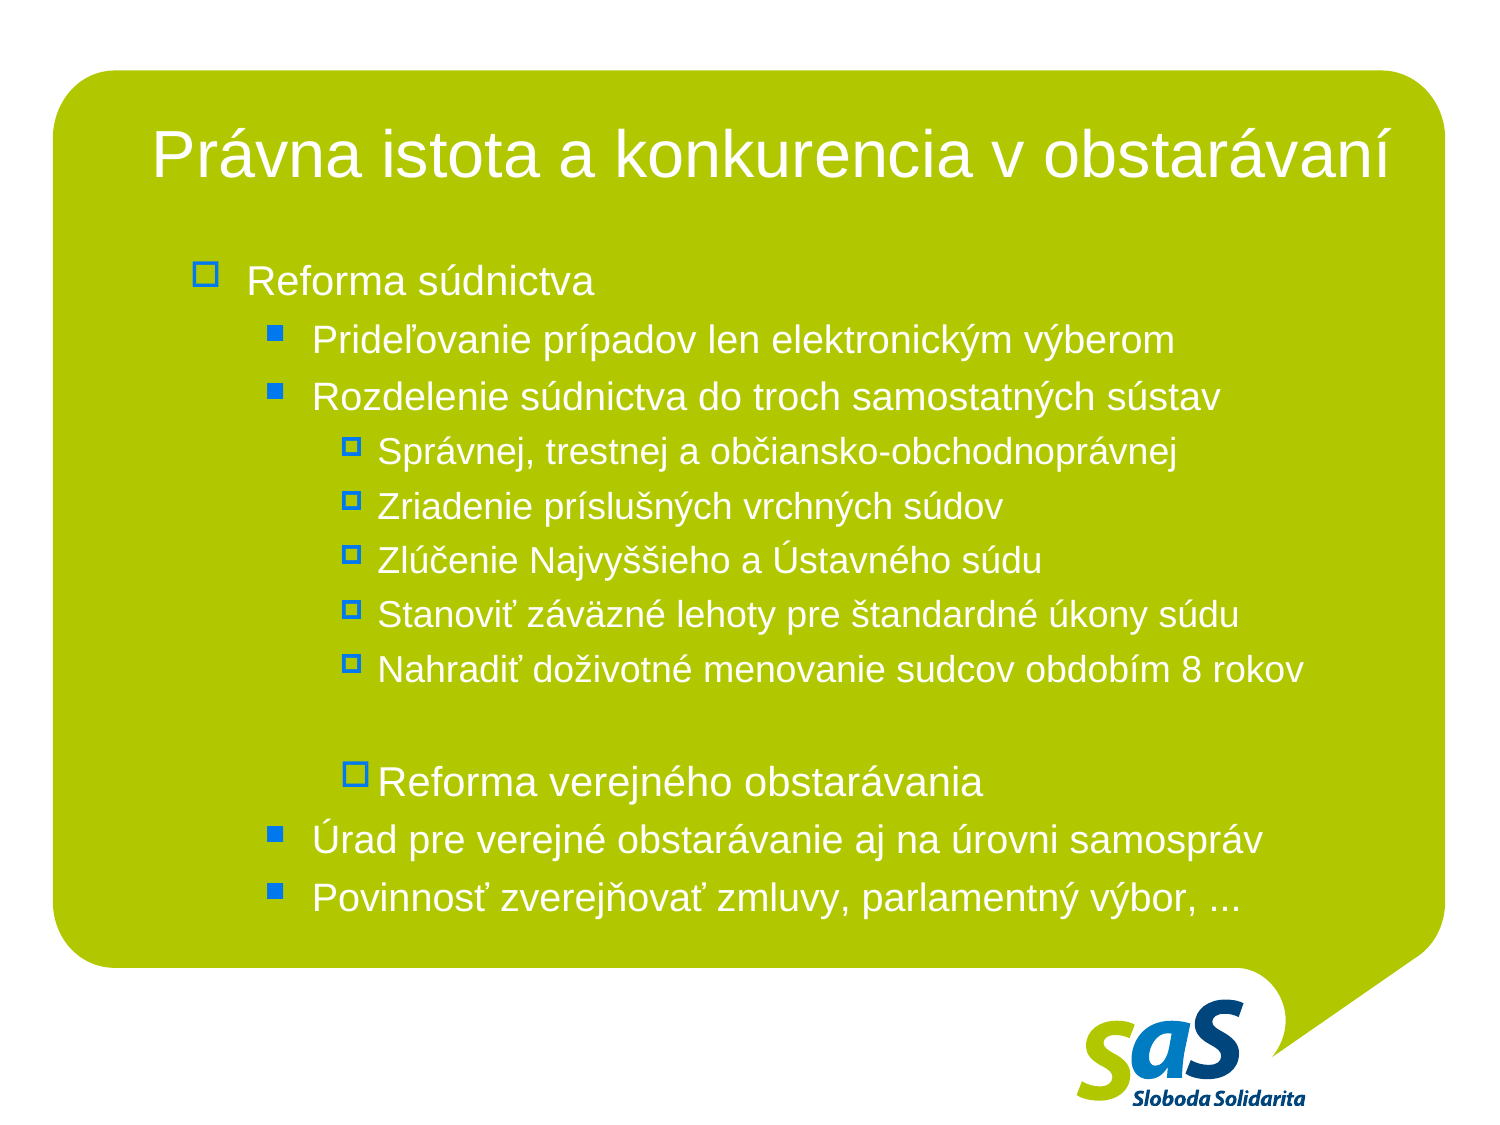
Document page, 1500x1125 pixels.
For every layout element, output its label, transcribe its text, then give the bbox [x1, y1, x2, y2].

title Právna istota a konkurencia v obstarávaní [117, 105, 1428, 212]
list Reforma súdnictva Prideľovanie prípadov len elektronickým výberom Rozdelenie súdnictva do troch samostatných sústav Správnej, trestnej a občiansko-obchodnoprávnej Zriadenie príslušných vrchných súdov Zlúčenie Najvyššieho a Ústavného súdu Stanoviť záväzné lehoty pre štandardné úkony súdu Nahradiť doživotné menovanie sudcov obdobím 8 rokov Reforma verejného obstarávania Úrad pre verejné obstarávanie aj na úrovni samospráv Povinnosť zverejňovať zmluvy, parlamentný výbor, ... [174, 246, 1326, 1043]
